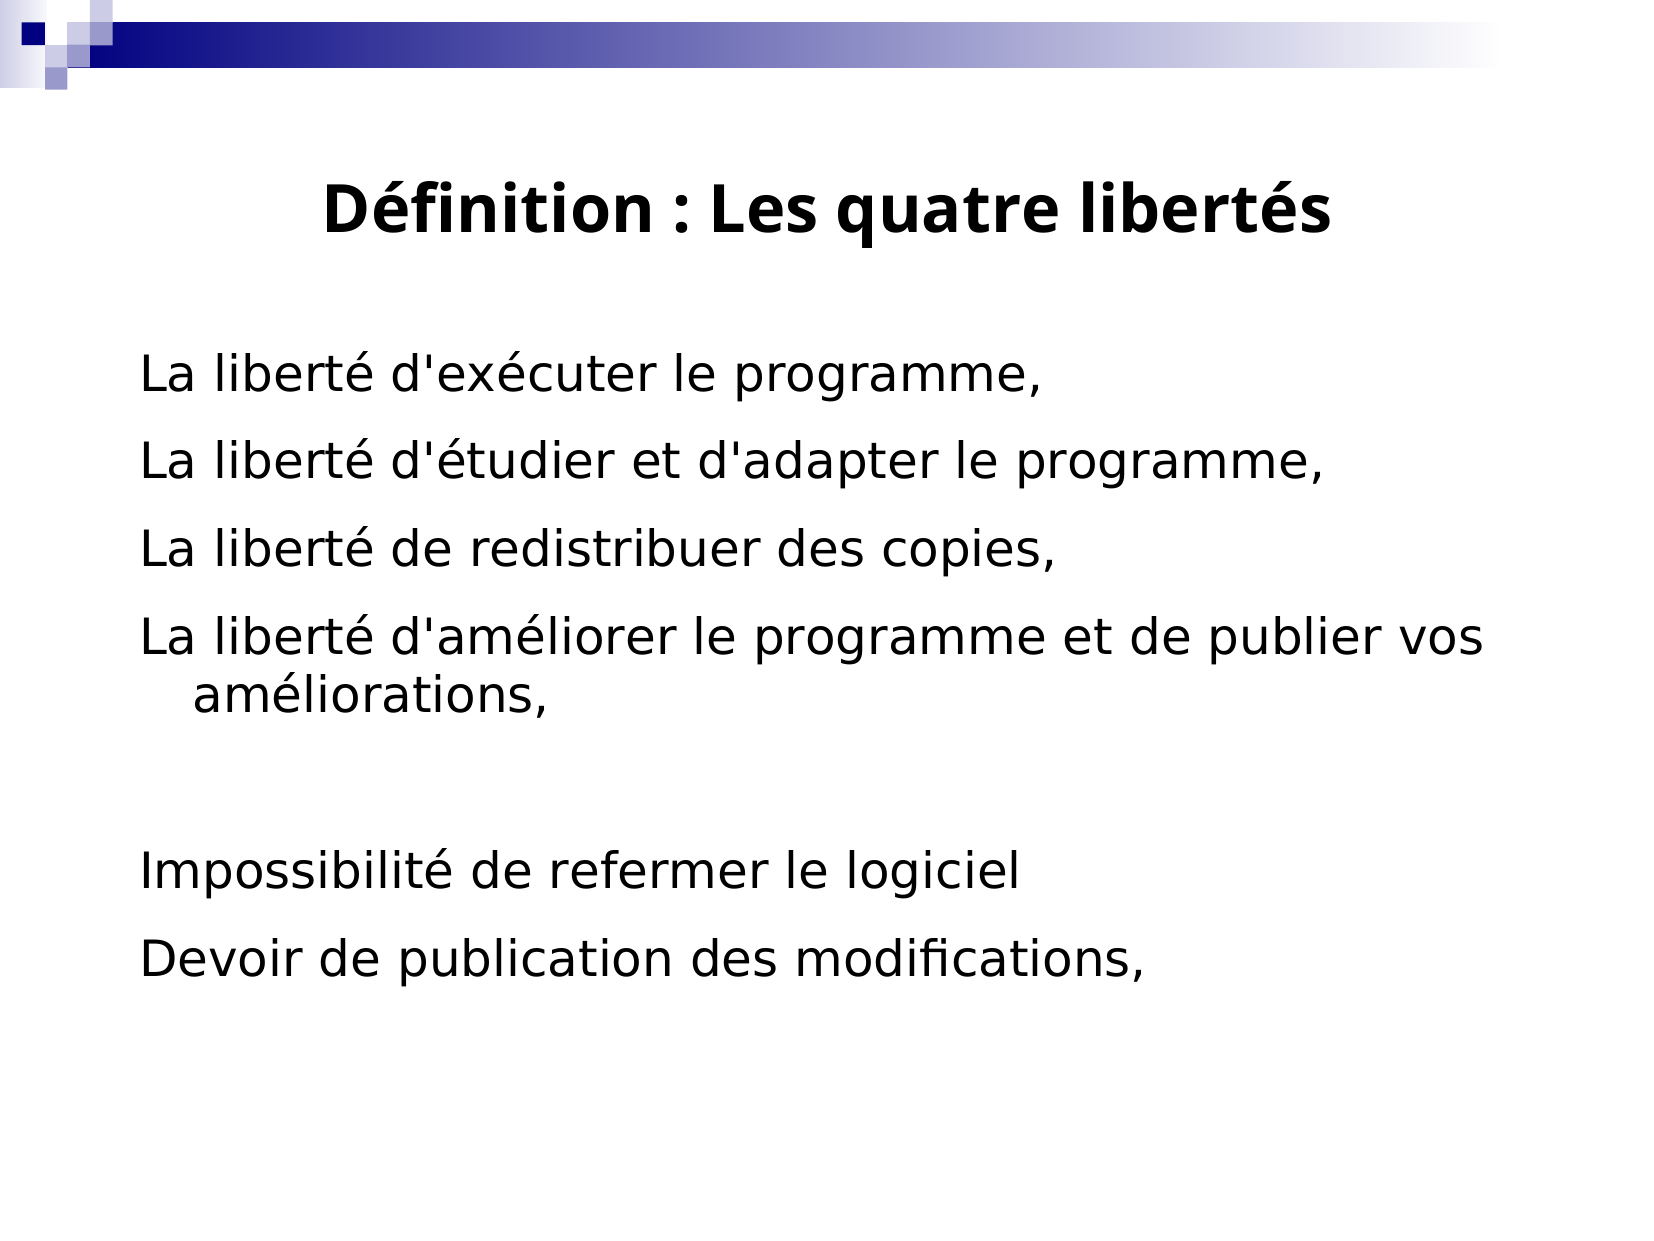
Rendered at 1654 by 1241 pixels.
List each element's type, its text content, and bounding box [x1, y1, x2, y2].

list La liberté d'exécuter le programme, La liberté d'étudier et d'adapter le programme, La liberté de redistribuer des copies, La liberté d'améliorer le programme et de publier vos améliorations, Impossibilité de refermer le logiciel Devoir de publication des modifications, [121, 344, 1625, 1076]
title Définition : Les quatre libertés [121, 102, 1534, 311]
